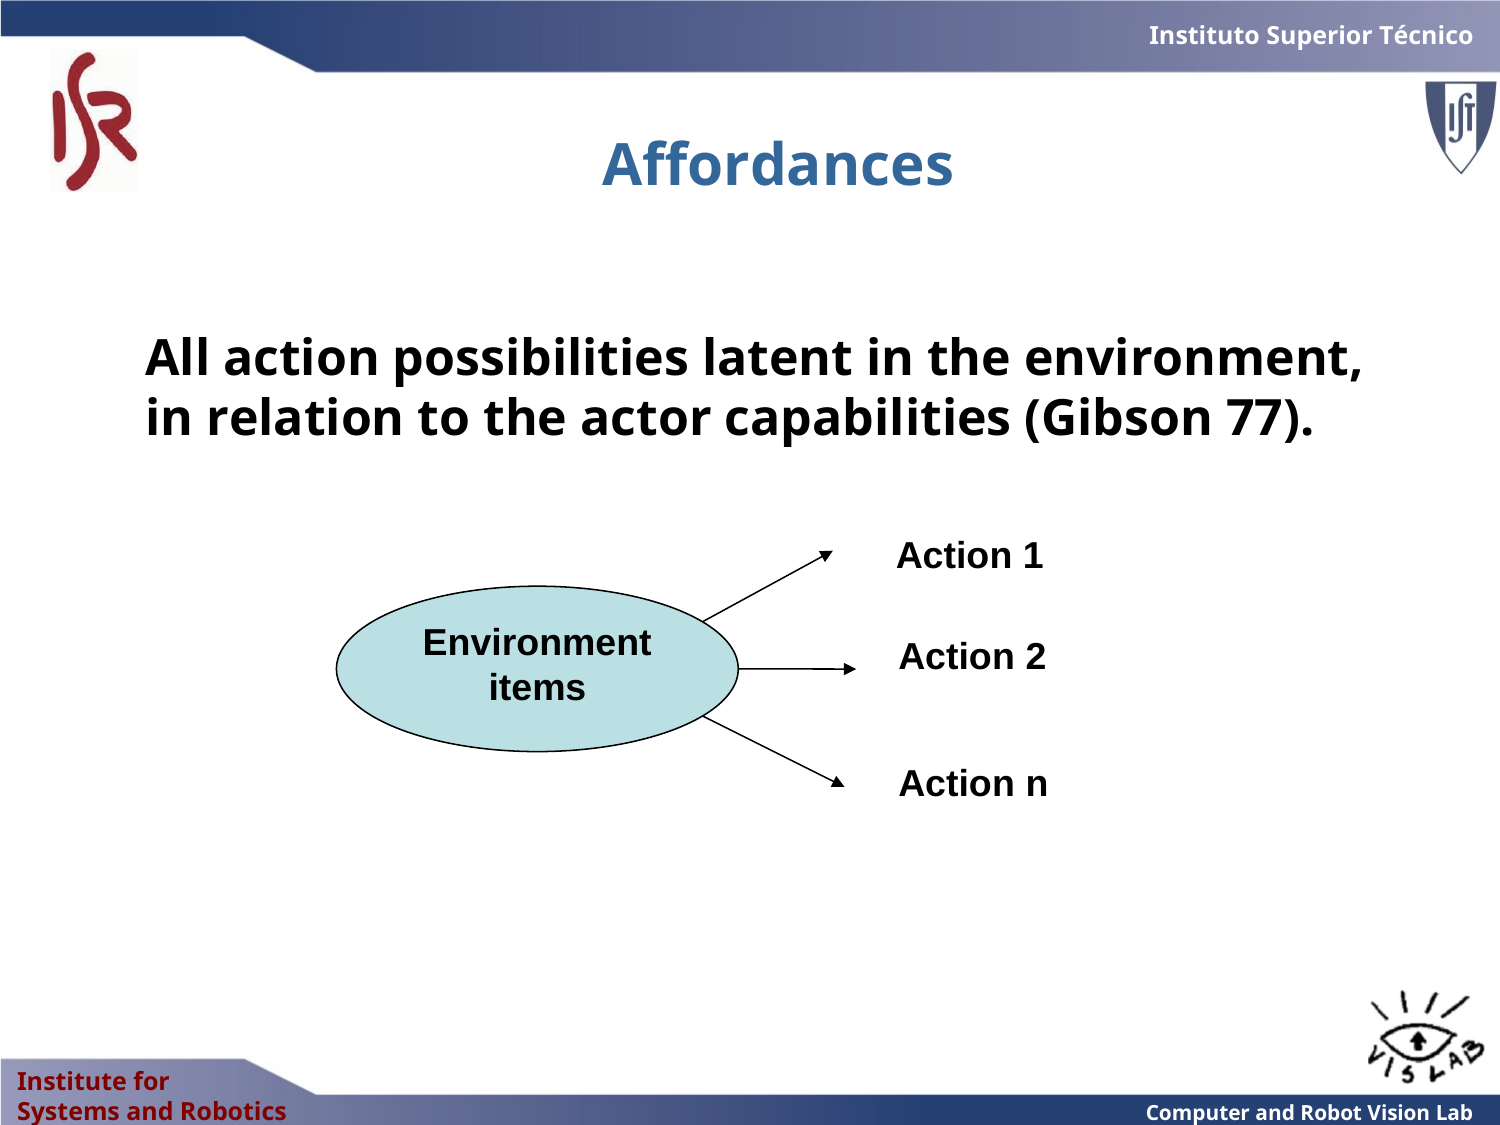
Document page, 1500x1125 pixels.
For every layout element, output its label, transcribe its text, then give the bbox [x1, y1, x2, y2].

text_box Action n [883, 751, 1064, 812]
text_box All action possibilities latent in the environment, in relation to the actor capabilities (Gibson 77). [130, 317, 1406, 993]
picture [0, 0, 1500, 1125]
text_box Environment items [336, 586, 739, 752]
text_box Action 1 [880, 523, 1059, 585]
text_box Action 2 [883, 624, 1062, 686]
text_box Affordances [227, 104, 1329, 221]
